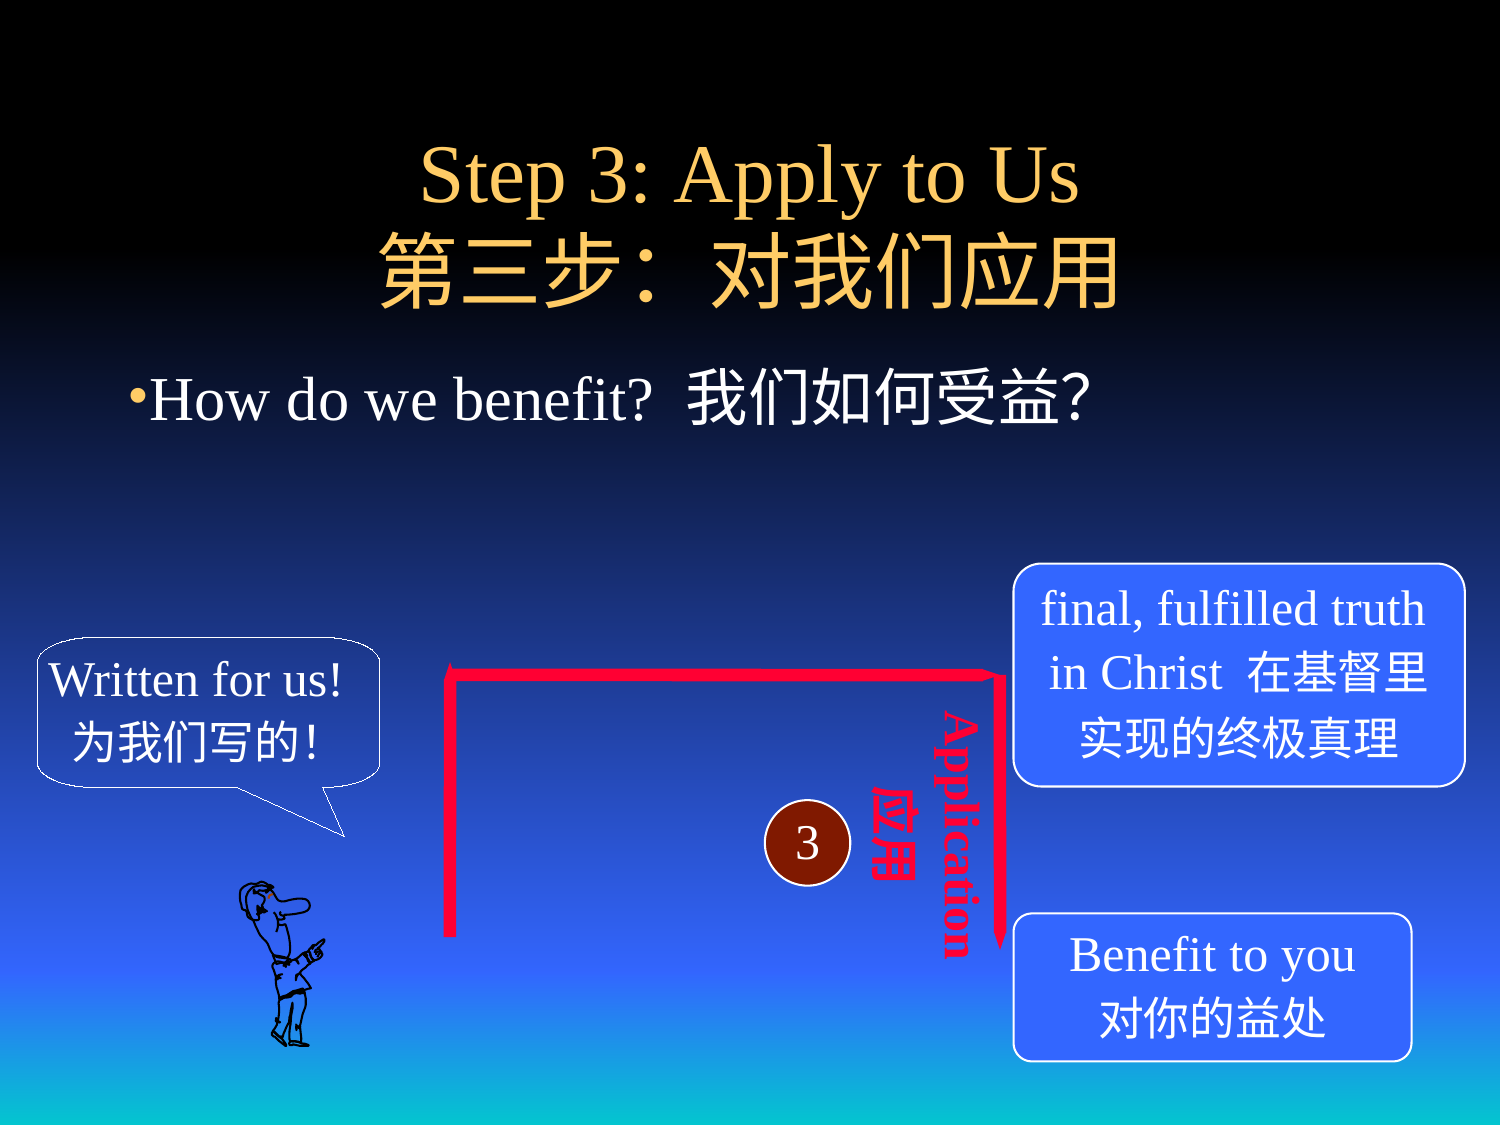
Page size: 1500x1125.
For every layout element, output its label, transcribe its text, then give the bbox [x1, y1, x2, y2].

text_box Application 应用 [853, 694, 997, 977]
title Step 3: Apply to Us 第三步：对我们应用 [112, 110, 1388, 328]
text_box Benefit to you 对你的益处 [1013, 913, 1412, 1062]
text_box final, fulfilled truth in Christ 在基督里 实现的终极真理 [1013, 563, 1465, 787]
text_box 3 [764, 800, 851, 886]
text_box Written for us! 为我们写的！ [37, 637, 380, 837]
text_box How do we benefit? 我们如何受益？ [112, 350, 1388, 442]
